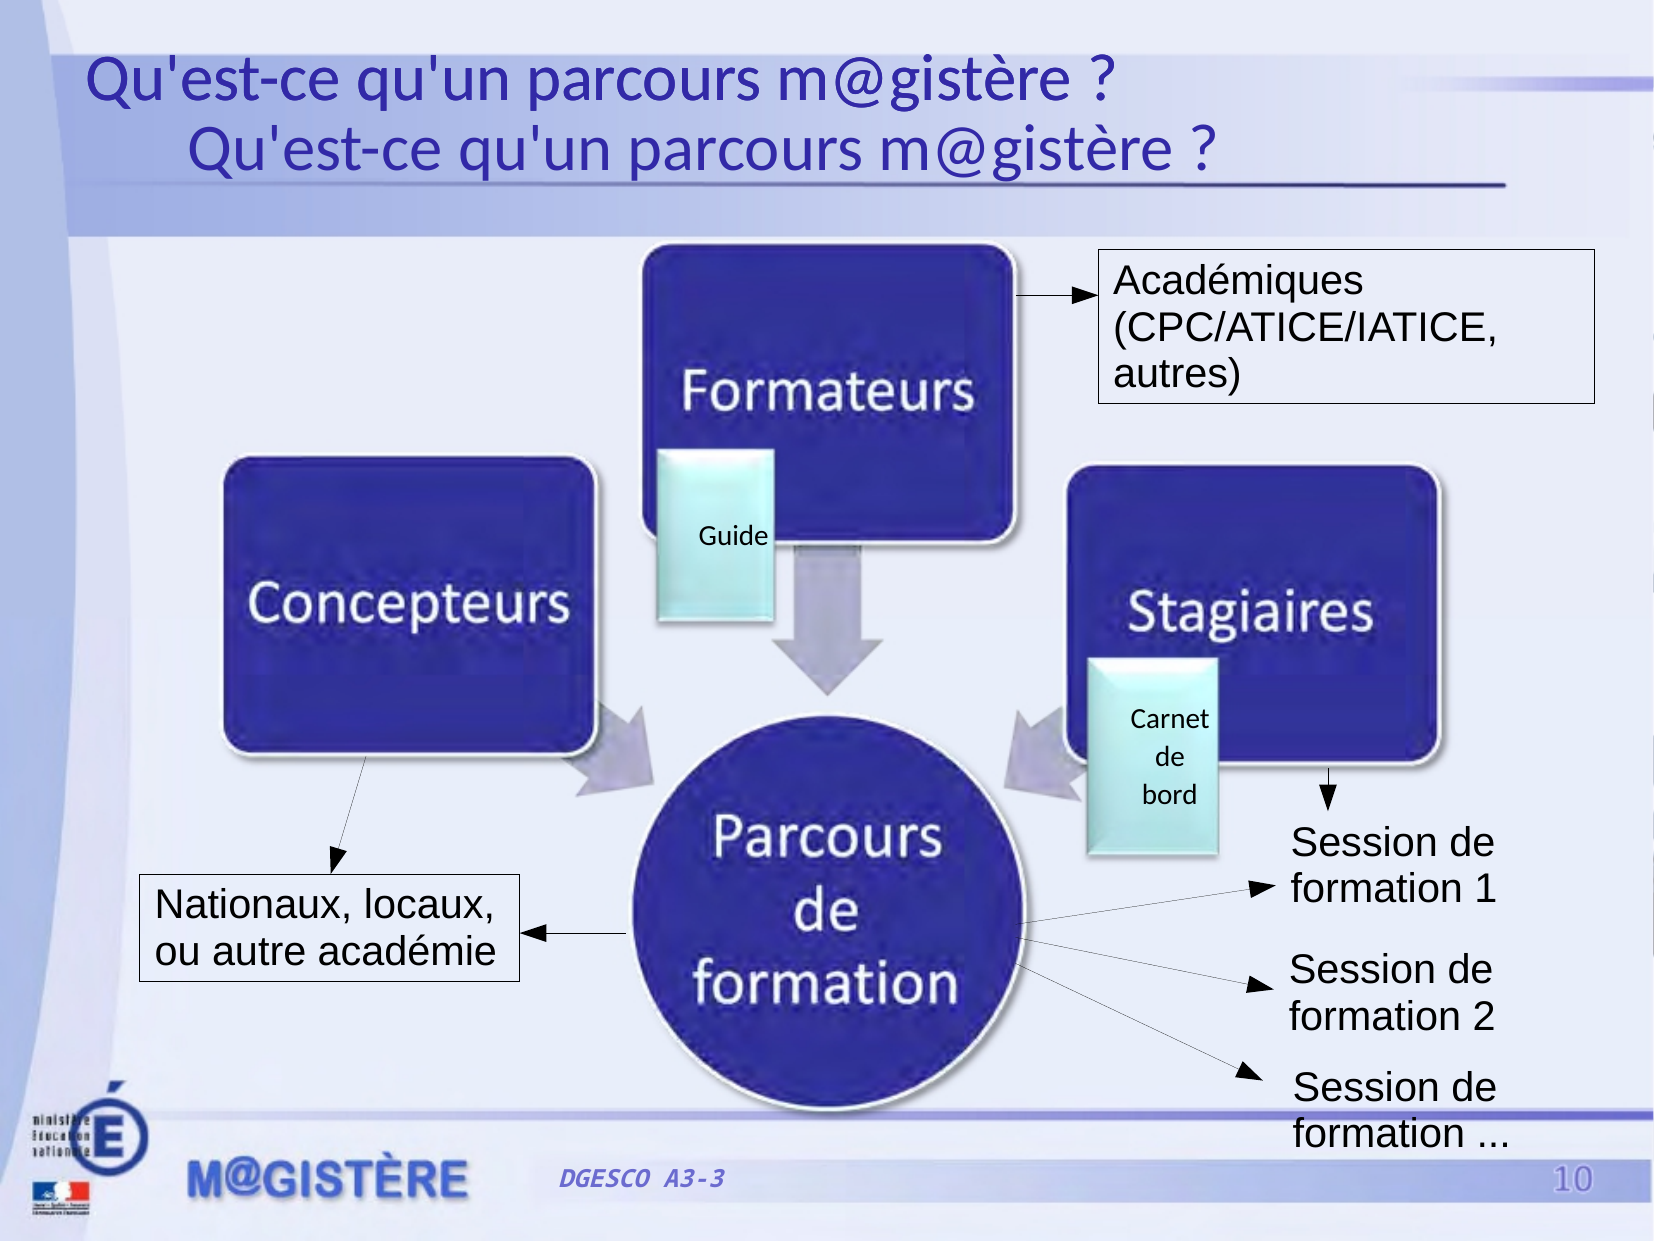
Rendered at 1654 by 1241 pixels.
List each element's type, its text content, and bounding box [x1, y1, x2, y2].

text_box Session de formation 1 [1275, 811, 1589, 927]
text_box Nationaux, locaux, ou autre académie [139, 874, 520, 981]
text_box DGESCO A3‐3 [558, 1167, 724, 1193]
text_box Carnet [1095, 704, 1217, 734]
text_box bord [1106, 781, 1198, 811]
text_box Qu'est-ce qu'un parcours m@gistère ? [85, 47, 1119, 114]
text_box Session de formation ... [1278, 1056, 1591, 1172]
text_box Qu'est-ce qu'un parcours m@gistère ? [187, 117, 1221, 184]
text_box Session de formation 2 [1273, 939, 1587, 1055]
text_box de [1119, 743, 1192, 773]
text_box Guide [663, 521, 770, 552]
text_box Académiques (CPC/ATICE/IATICE, autres) [1098, 249, 1595, 403]
picture [0, 0, 1654, 1241]
